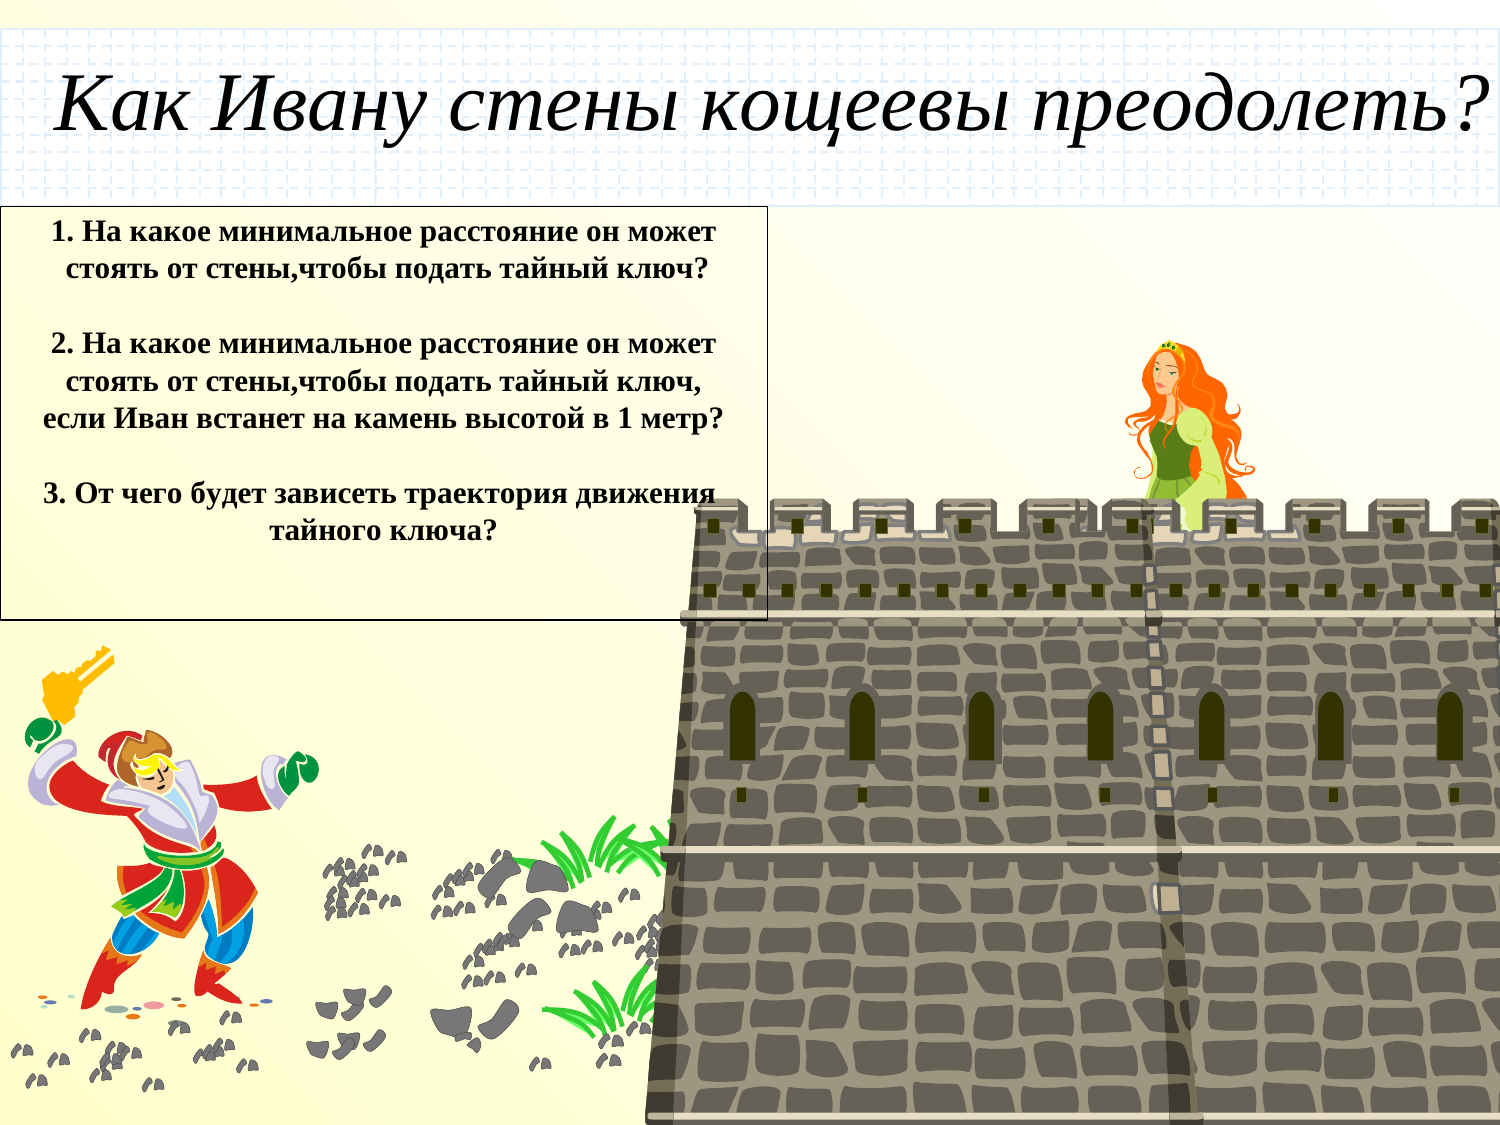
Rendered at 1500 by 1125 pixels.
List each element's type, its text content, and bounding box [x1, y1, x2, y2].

text_box [142, 1077, 153, 1093]
text_box [315, 1001, 338, 1020]
text_box [367, 889, 378, 901]
text_box [341, 988, 366, 1021]
text_box [590, 816, 645, 874]
text_box [626, 1021, 639, 1037]
text_box [618, 887, 629, 903]
text_box [37, 995, 48, 999]
text_box [67, 994, 75, 999]
text_box [558, 943, 569, 958]
text_box [24, 645, 115, 755]
text_box [359, 903, 370, 915]
text_box [248, 1059, 259, 1071]
text_box [143, 1001, 165, 1010]
text_box [514, 962, 526, 978]
text_box [430, 1006, 481, 1054]
text_box [361, 844, 372, 859]
text_box [322, 857, 379, 921]
text_box [462, 954, 473, 970]
text_box [592, 940, 603, 953]
text_box [609, 1054, 622, 1067]
text_box 1. На какое минимальное расстояние он может стоять от стены,чтобы подать тайный ключ? 2. На какое минимальное расстояние он может стоять от стены,чтобы подать тайный ключ, если Иван встанет на камень высотой в 1 метр? 3. От чего будет зависеть траектория движения тайного ключа? [0, 206, 768, 621]
text_box [570, 939, 592, 956]
text_box [622, 964, 645, 1015]
text_box [177, 1004, 187, 1008]
text_box [595, 1053, 608, 1069]
text_box [635, 945, 645, 960]
text_box [473, 898, 552, 968]
text_box [612, 931, 623, 947]
text_box [631, 991, 645, 1022]
text_box [363, 1029, 386, 1052]
text_box [473, 970, 506, 987]
text_box [529, 1056, 540, 1072]
text_box [260, 751, 319, 811]
text_box [611, 1034, 624, 1047]
text_box [40, 1000, 57, 1009]
text_box [80, 841, 258, 1010]
text_box [373, 845, 384, 857]
text_box [89, 1041, 131, 1083]
text_box [477, 999, 519, 1040]
text_box [442, 901, 464, 918]
text_box [125, 1013, 140, 1020]
text_box [236, 1058, 247, 1074]
text_box [154, 1078, 165, 1090]
picture [645, 338, 1500, 1125]
text_box [541, 1057, 552, 1070]
text_box [639, 1022, 645, 1035]
text_box [379, 894, 390, 909]
text_box [390, 895, 401, 907]
text_box [91, 1029, 102, 1041]
text_box [219, 1010, 231, 1026]
text_box [28, 730, 272, 853]
text_box [193, 1038, 235, 1064]
text_box [332, 1032, 360, 1060]
text_box [231, 1011, 242, 1024]
text_box [47, 1052, 70, 1068]
text_box [168, 1020, 191, 1036]
text_box [132, 1006, 142, 1011]
text_box [396, 851, 407, 863]
text_box [260, 999, 273, 1004]
text_box [22, 1044, 34, 1056]
text_box Как Ивану стены кощеевы преодолеть? [40, 59, 1500, 154]
text_box [79, 1028, 90, 1043]
text_box [1, 28, 1500, 207]
text_box [465, 902, 476, 914]
text_box [131, 1047, 142, 1059]
text_box [10, 1043, 22, 1059]
text_box [432, 832, 590, 908]
text_box [385, 850, 396, 865]
text_box [25, 1073, 48, 1089]
text_box [556, 900, 612, 939]
text_box [636, 925, 645, 941]
text_box [526, 963, 537, 976]
text_box [306, 1041, 329, 1059]
text_box [431, 904, 442, 920]
text_box [624, 932, 635, 944]
text_box [461, 974, 472, 990]
text_box [171, 997, 182, 1001]
text_box [104, 1005, 129, 1014]
text_box [541, 981, 623, 1049]
text_box [369, 985, 392, 1008]
text_box [249, 1003, 259, 1007]
text_box [630, 888, 640, 901]
